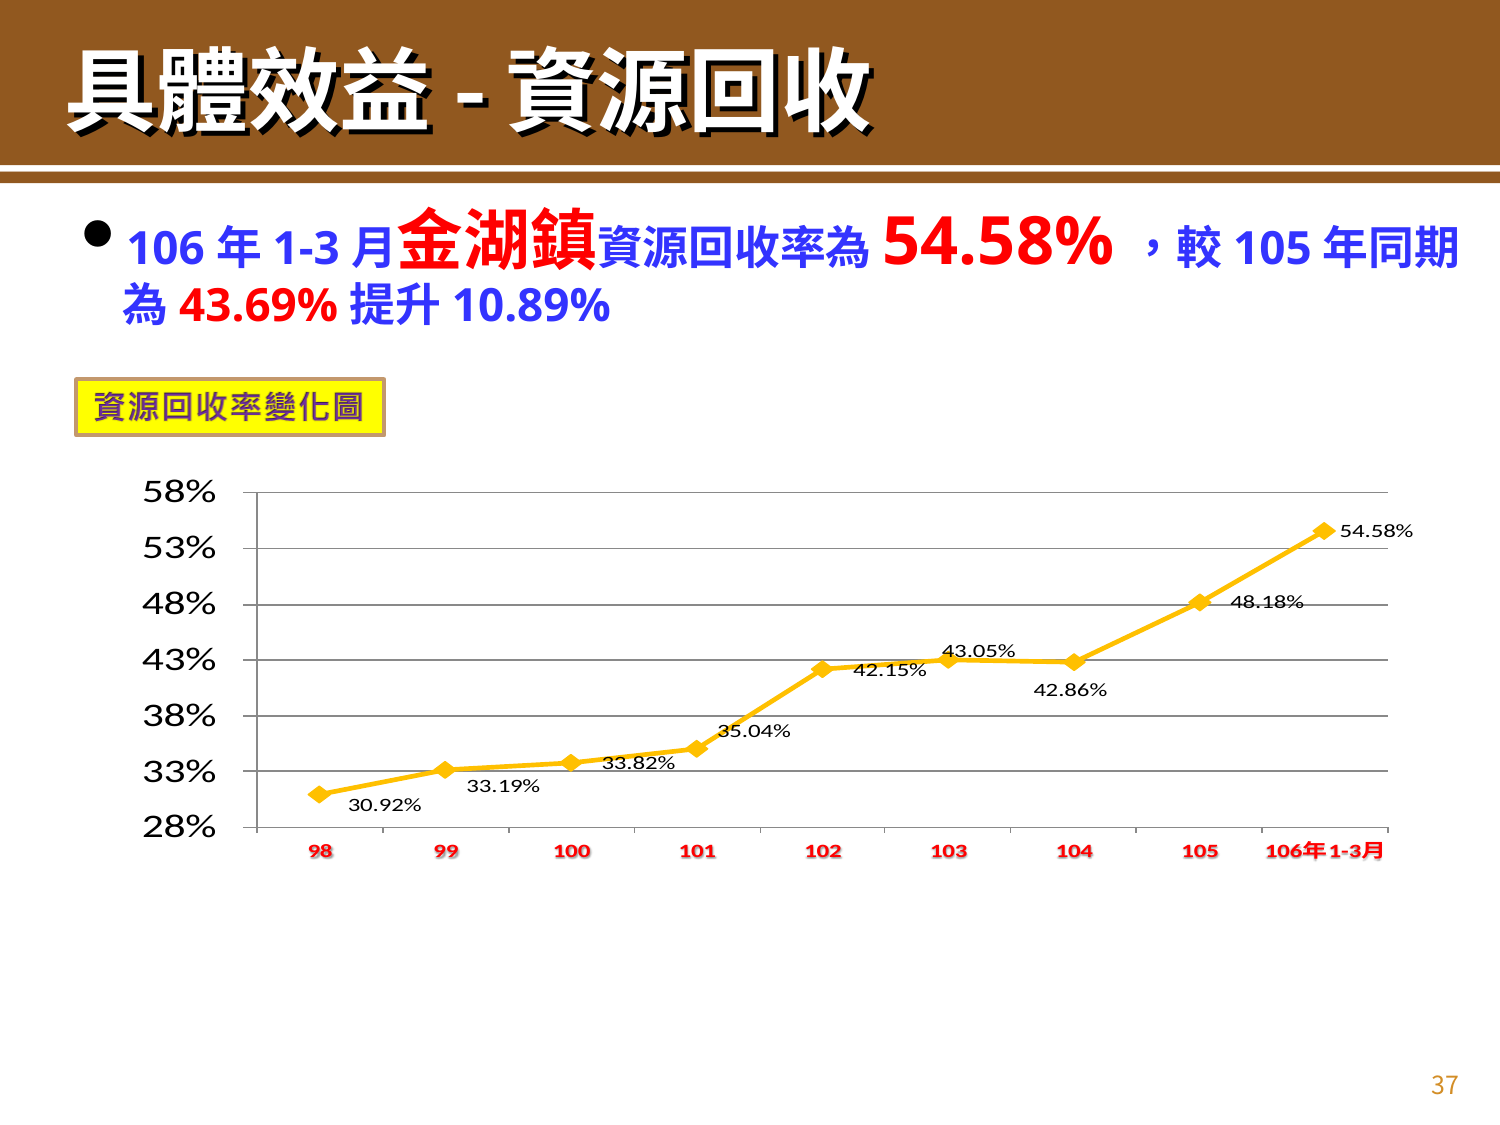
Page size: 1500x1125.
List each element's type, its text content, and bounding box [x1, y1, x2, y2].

text_box <編號> [1350, 1061, 1475, 1103]
picture [72, 376, 386, 447]
title 具體效益-資源回收 [50, 19, 1476, 157]
chart [62, 422, 1436, 1019]
text_box 106年1-3月金湖鎮資源回收率為54.58%，較105年同期為43.69%提升10.89% [47, 196, 1500, 380]
